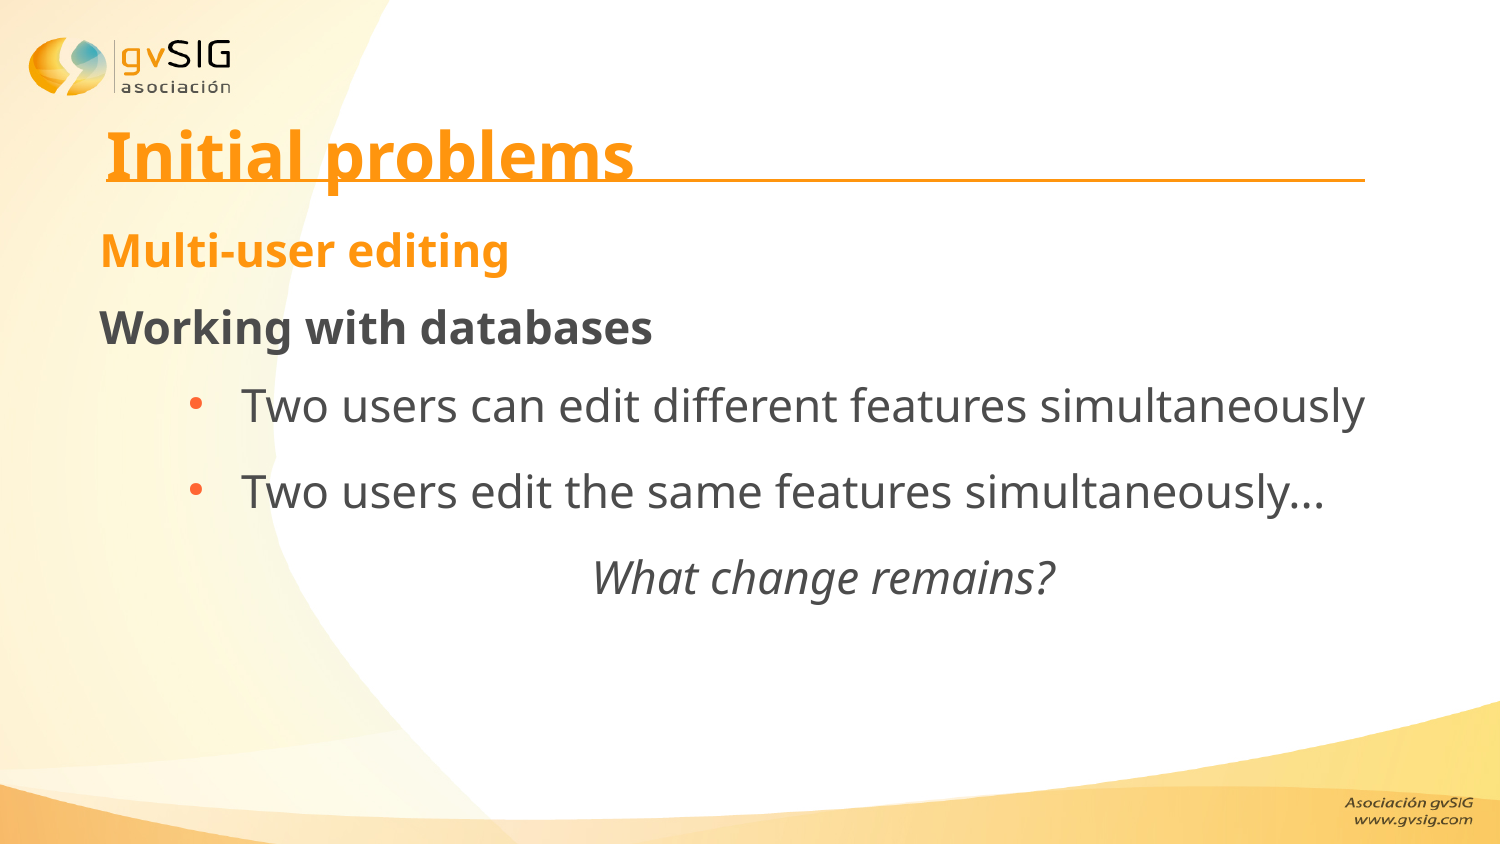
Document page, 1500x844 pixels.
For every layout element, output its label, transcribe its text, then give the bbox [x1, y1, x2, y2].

title Initial problems [106, 115, 1457, 193]
list Multi-user editing Working with databases Two users can edit different features simultaneously Two users edit the same features simultaneously... What change remains? [99, 218, 1418, 617]
picture [0, 0, 1500, 844]
